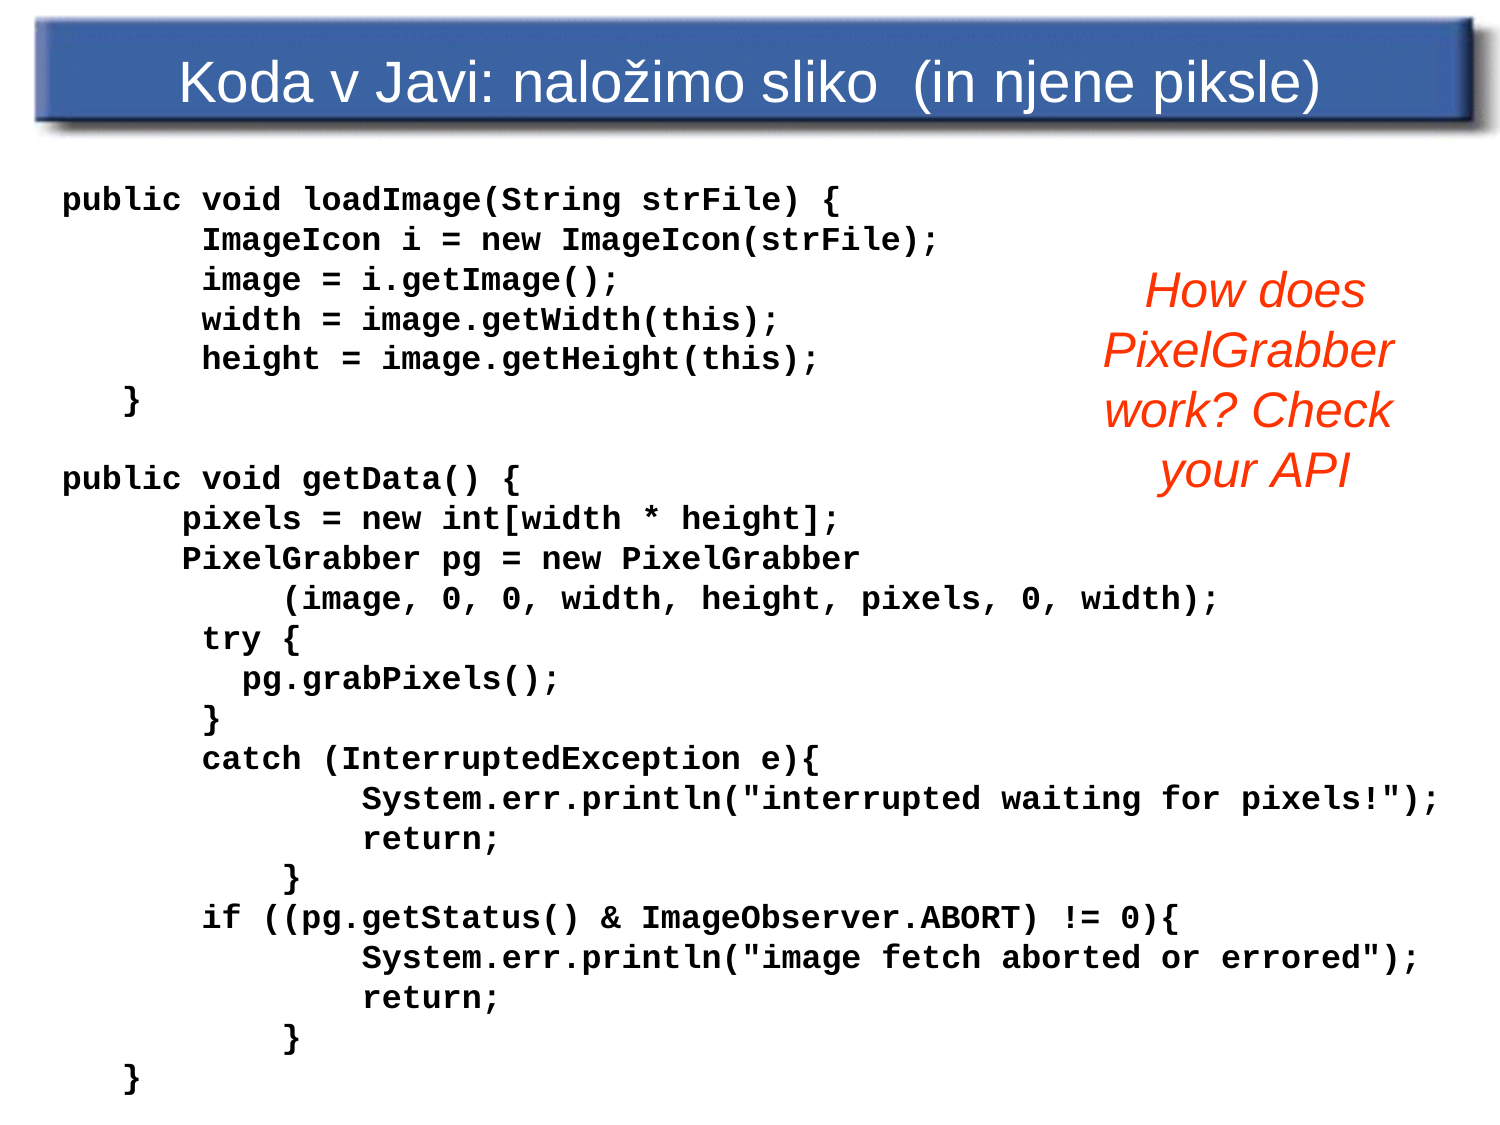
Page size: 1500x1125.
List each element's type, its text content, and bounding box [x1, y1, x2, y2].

text_box How does PixelGrabber work? Check your API [1087, 249, 1424, 506]
picture [33, 14, 1500, 141]
title Koda v Javi: naložimo sliko (in njene piksle) [108, 36, 1392, 123]
text_box public void loadImage(String strFile) { ImageIcon i = new ImageIcon(strFile); image = i.getImage(); width = image.getWidth(this); height = image.getHeight(this); } public void getData() { pixels = new int[width * height]; PixelGrabber pg = new PixelGrabber (image, 0, 0, width, height, pixels, 0, width); try { pg.grabPixels(); } catch (InterruptedException e){ System.err.println("interrupted waiting for pixels!"); return; } if ((pg.getStatus() & ImageObserver.ABORT) != 0){ System.err.println("image fetch aborted or errored"); return; } } [26, 169, 1457, 1103]
